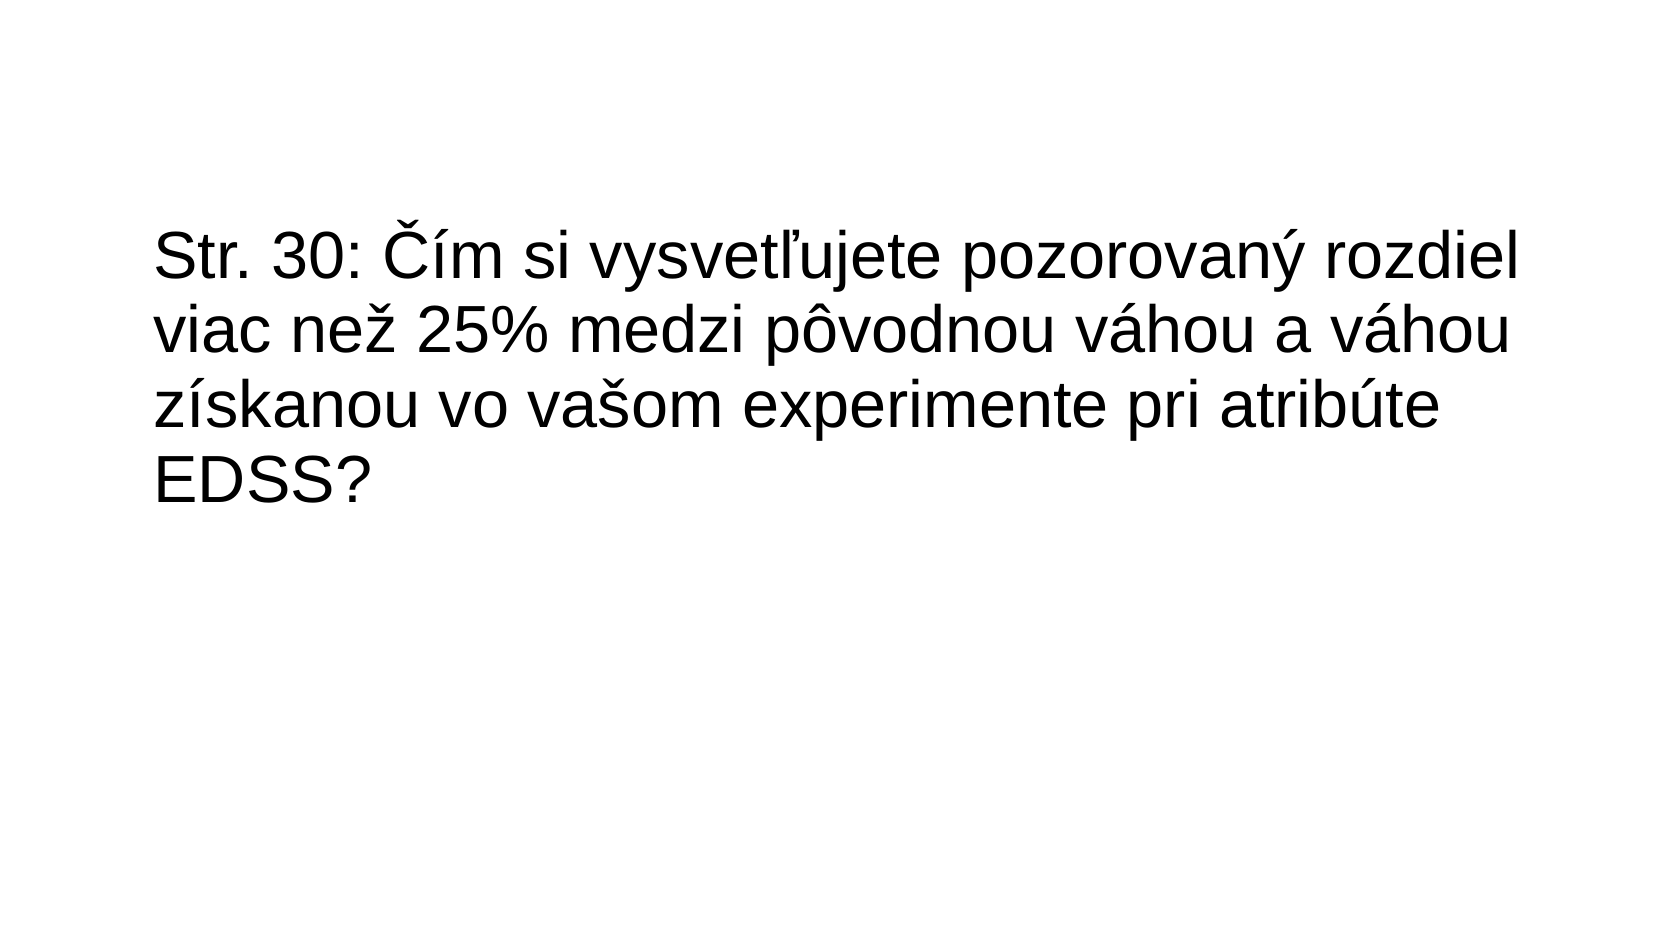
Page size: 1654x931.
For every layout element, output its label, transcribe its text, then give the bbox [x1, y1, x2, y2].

list Str. 30: Čím si vysvetľujete pozorovaný rozdiel viac než 25% medzi pôvodnou váhou a váhou získanou vo vašom experimente pri atribúte EDSS? [82, 217, 1571, 758]
